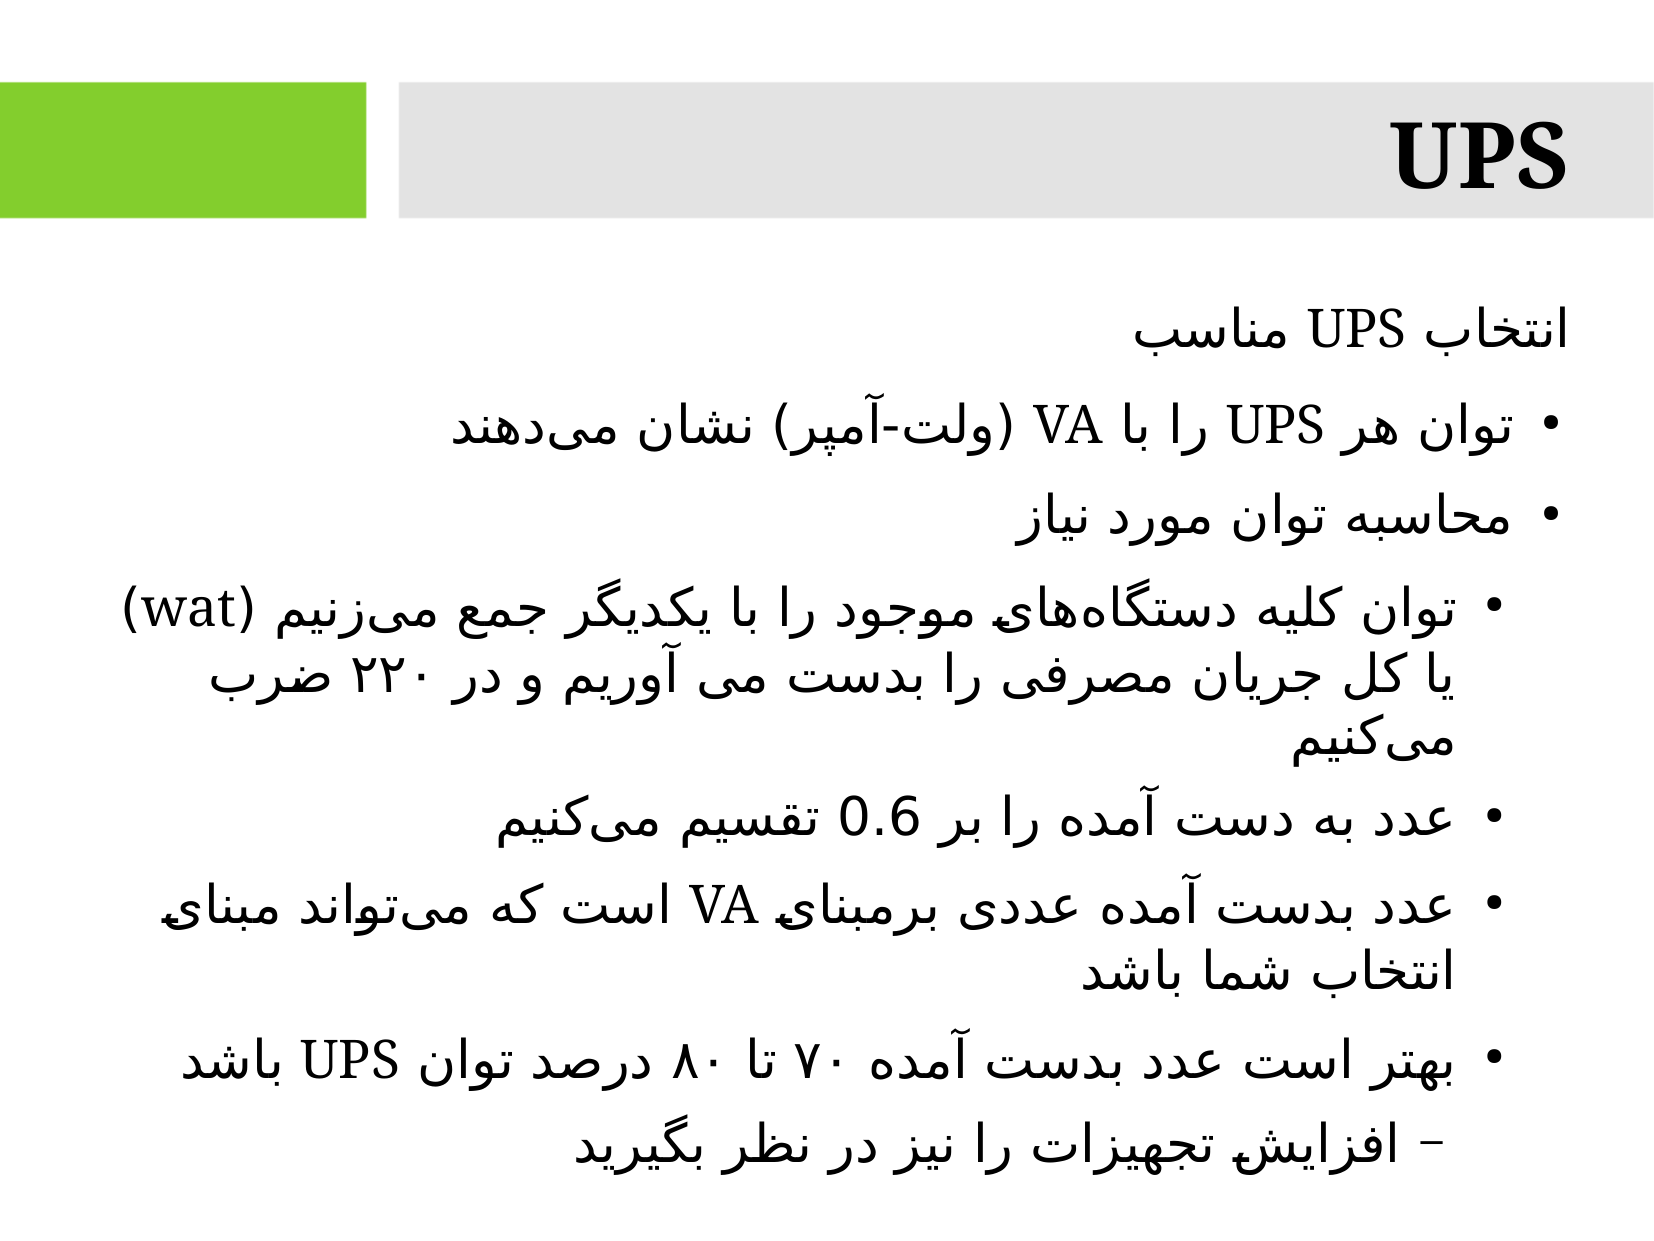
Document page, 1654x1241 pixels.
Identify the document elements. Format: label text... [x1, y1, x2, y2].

title UPS [82, 49, 1571, 257]
picture [0, 0, 1654, 1241]
list انتخاب UPS مناسب توان هر UPS را با VA (ولت-آمپر) نشان می‌دهند محاسبه توان مورد نیاز توان کلیه دستگاه‌های موجود را با یکدیگر جمع می‌زنیم (wat) یا کل جریان مصرفی را بدست می آوریم و در ۲۲۰ ضرب می‌کنیم عدد به دست آمده را بر 0.6 تقسیم می‌کنیم عدد بدست آمده عددی برمبنای VA است که می‌تواند مبنای انتخاب شما باشد بهتر است عدد بدست آمده ۷۰ تا ۸۰ درصد توان UPS باشد افزایش تجهیزات را نیز در نظر بگیرید [82, 290, 1571, 1182]
